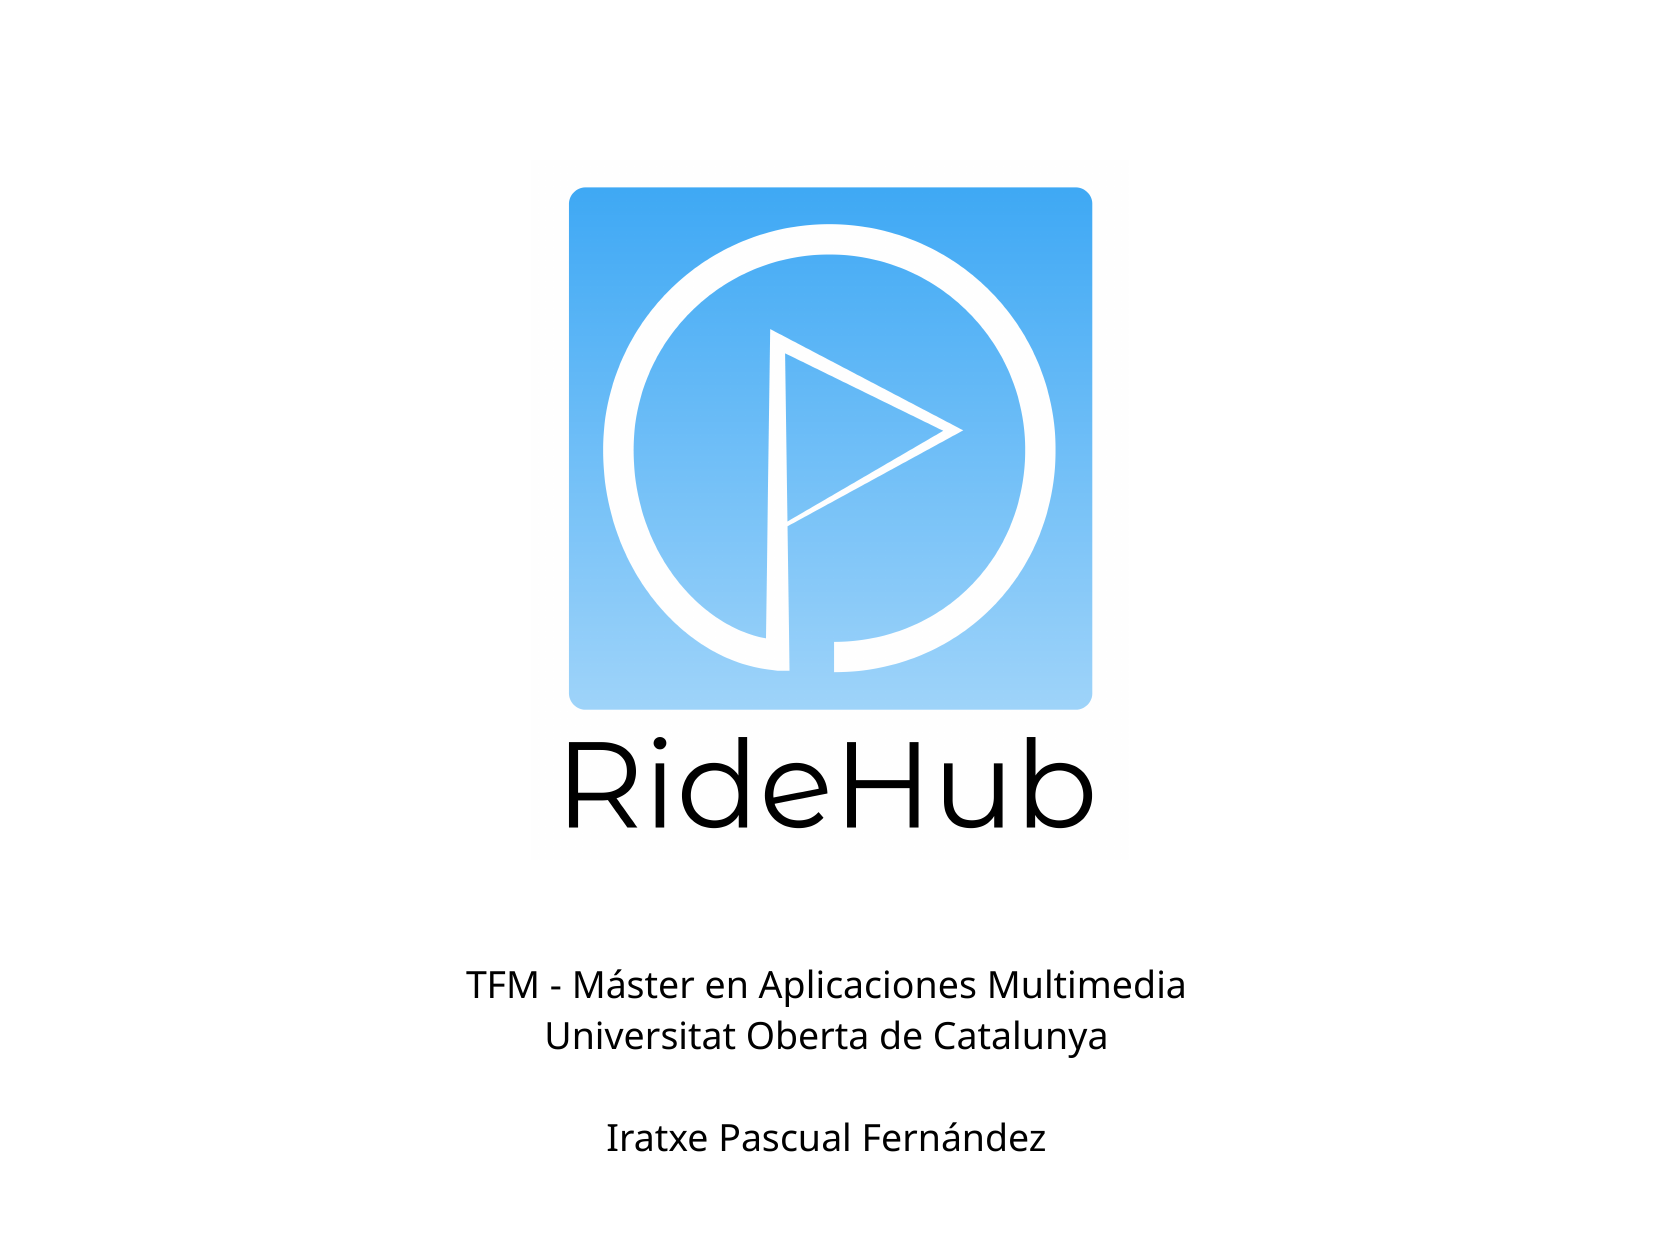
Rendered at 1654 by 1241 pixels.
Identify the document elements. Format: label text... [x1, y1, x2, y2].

text_box TFM - Máster en Aplicaciones Multimedia Universitat Oberta de Catalunya Iratxe Pascual Fernández [259, 951, 1394, 1142]
picture [531, 160, 1129, 860]
